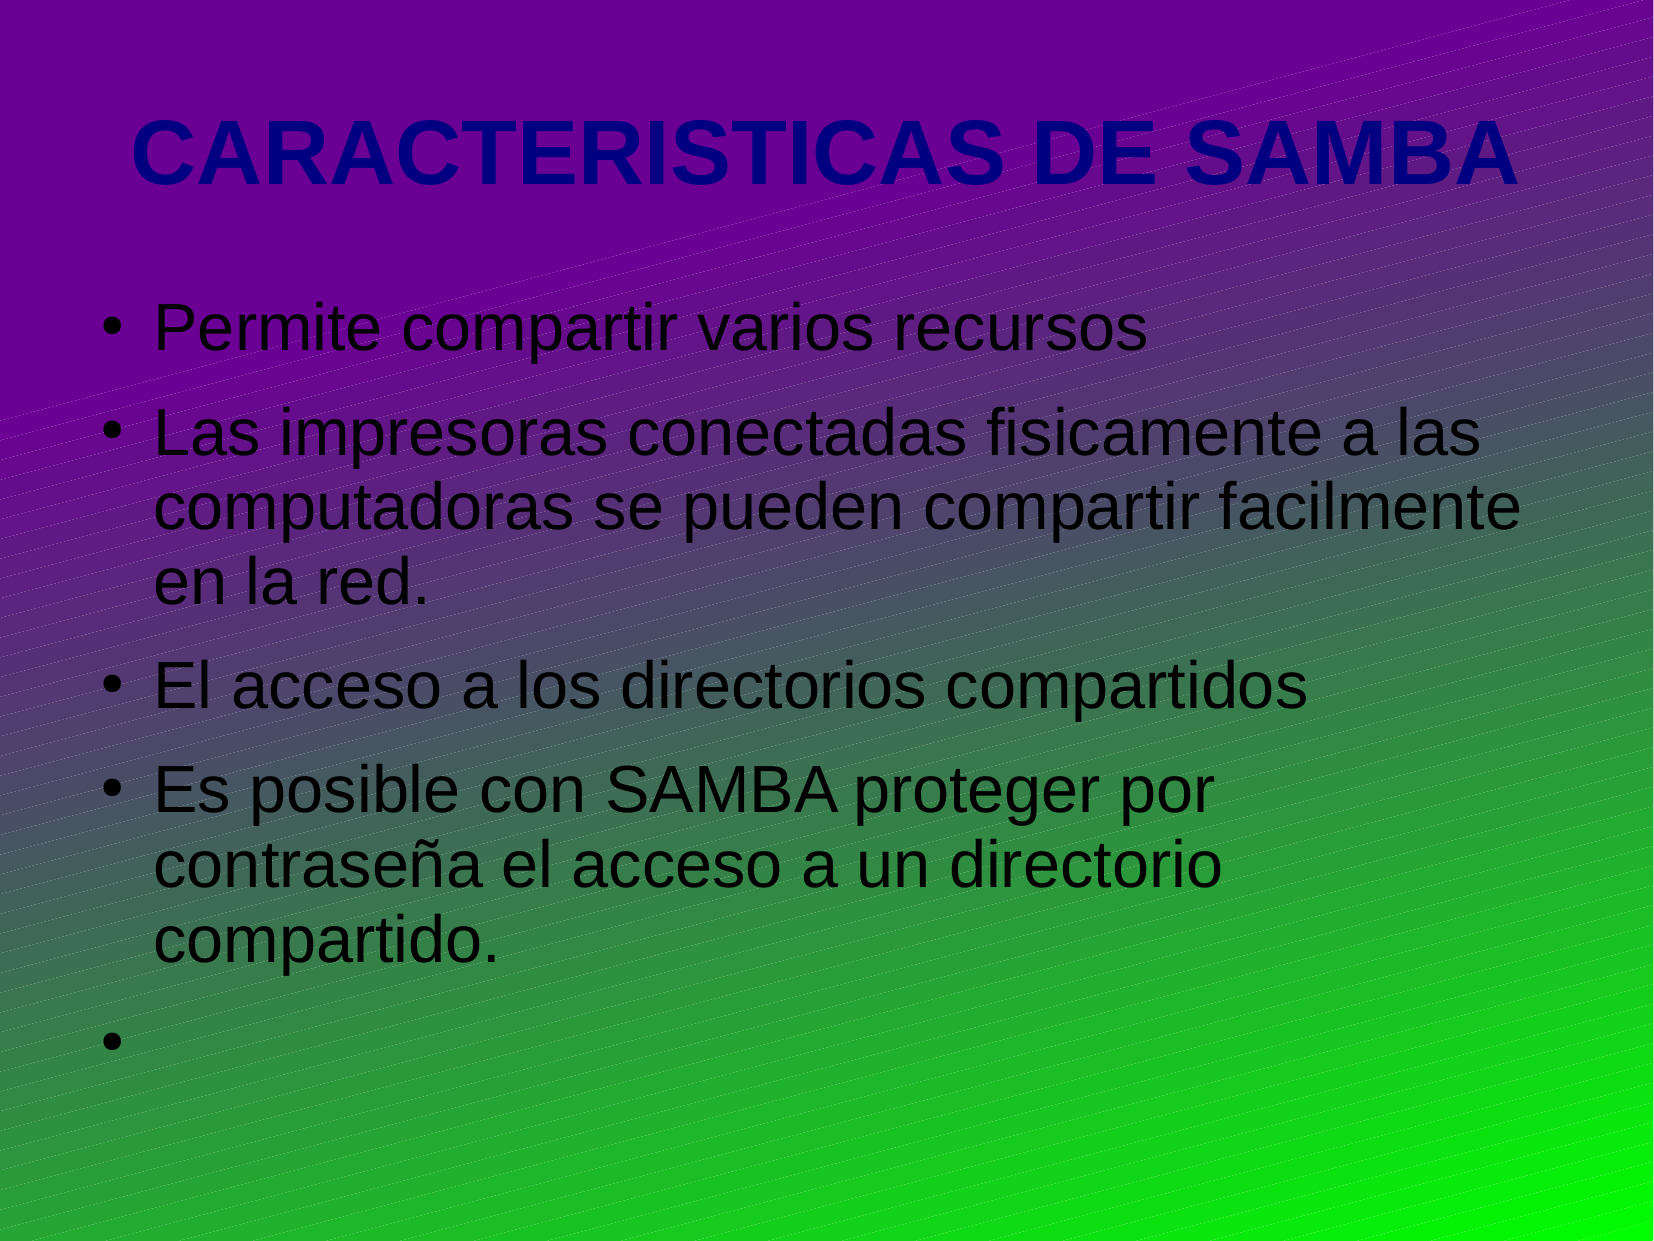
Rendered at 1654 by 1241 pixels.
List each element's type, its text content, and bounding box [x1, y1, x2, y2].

list Permite compartir varios recursos Las impresoras conectadas fisicamente a las computadoras se pueden compartir facilmente en la red. El acceso a los directorios compartidos Es posible con SAMBA proteger por contraseña el acceso a un directorio compartido. [82, 290, 1538, 1010]
title CARACTERISTICAS DE SAMBA [82, 49, 1571, 257]
